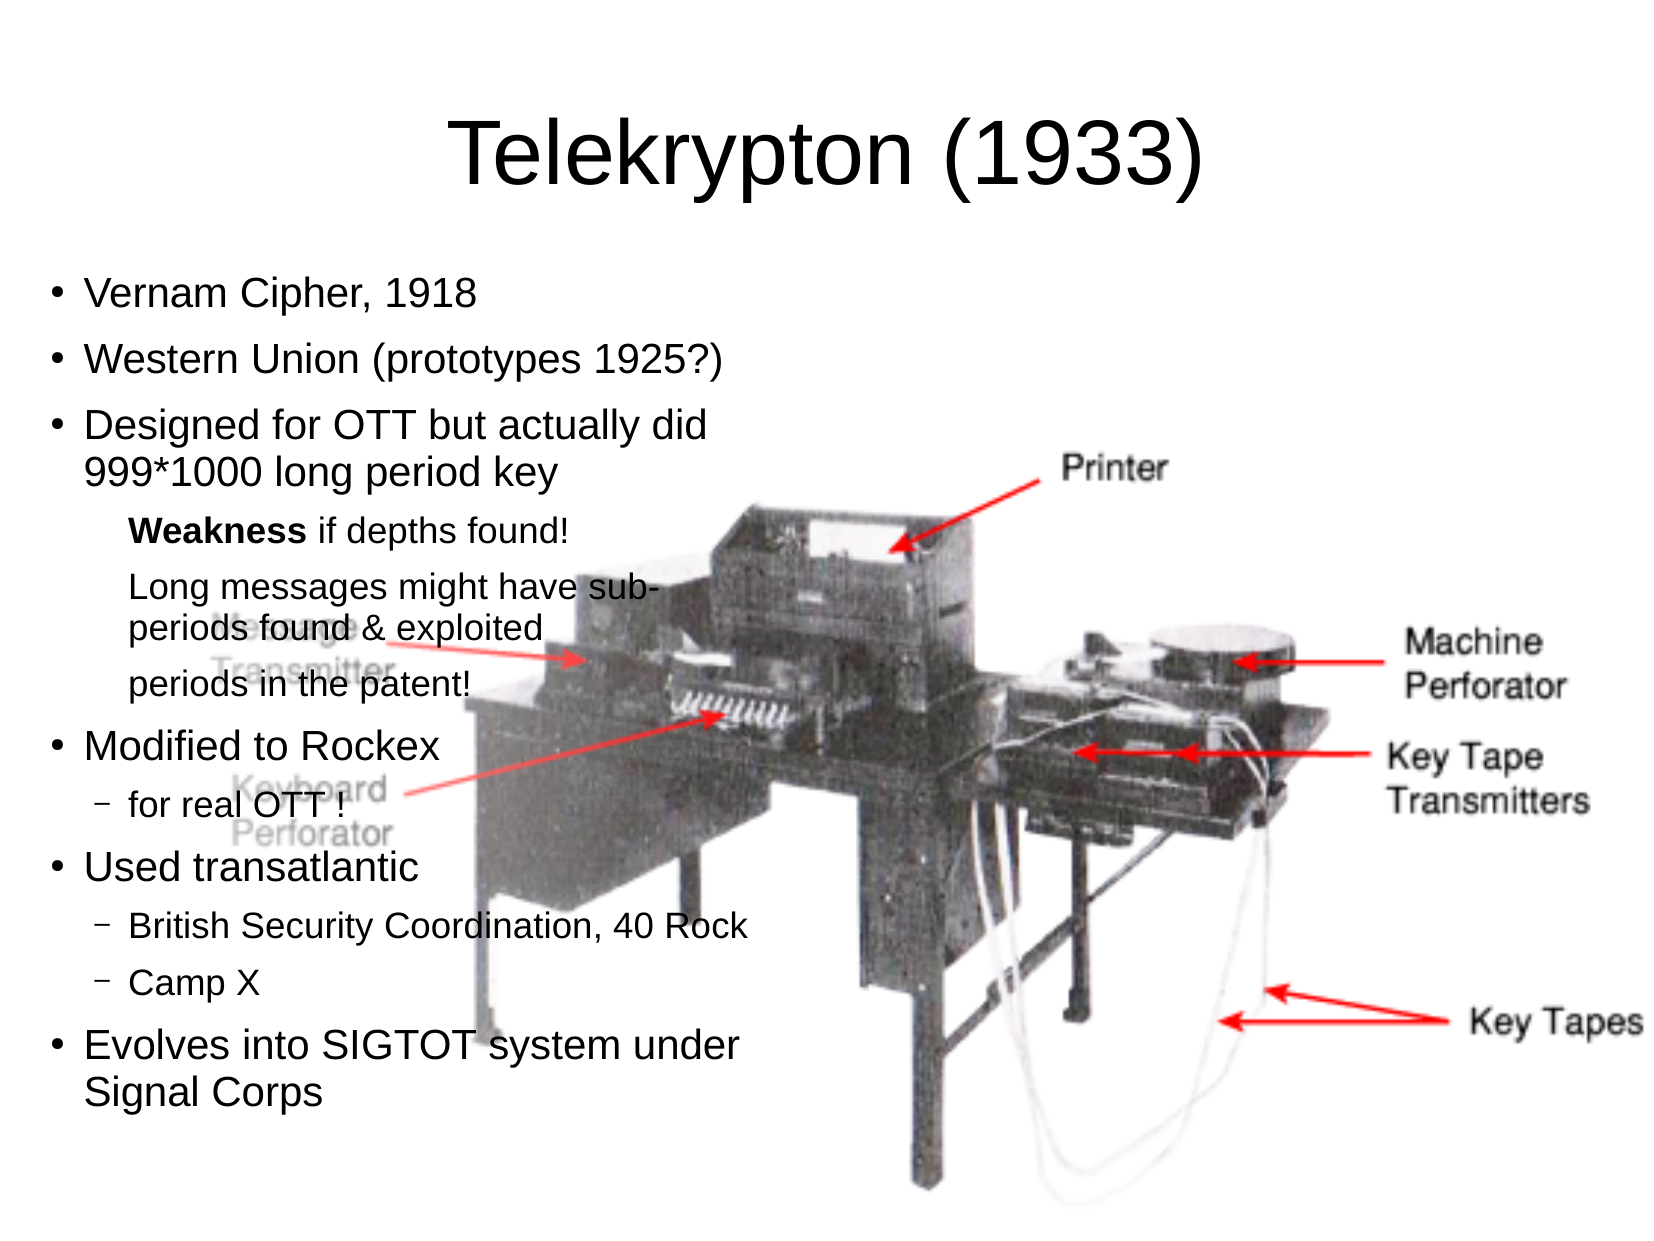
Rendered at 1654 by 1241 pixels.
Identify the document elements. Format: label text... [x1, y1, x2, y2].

picture [210, 449, 1647, 1216]
title Telekrypton (1933) [82, 49, 1571, 257]
list Vernam Cipher, 1918 Western Union (prototypes 1925?) Designed for OTT but actually did 999*1000 long period key Weakness if depths found! Long messages might have sub-periods found & exploited periods in the patent! Modified to Rockex for real OTT ! Used transatlantic British Security Coordination, 40 Rock Camp X Evolves into SIGTOT system under Signal Corps [38, 270, 766, 1126]
